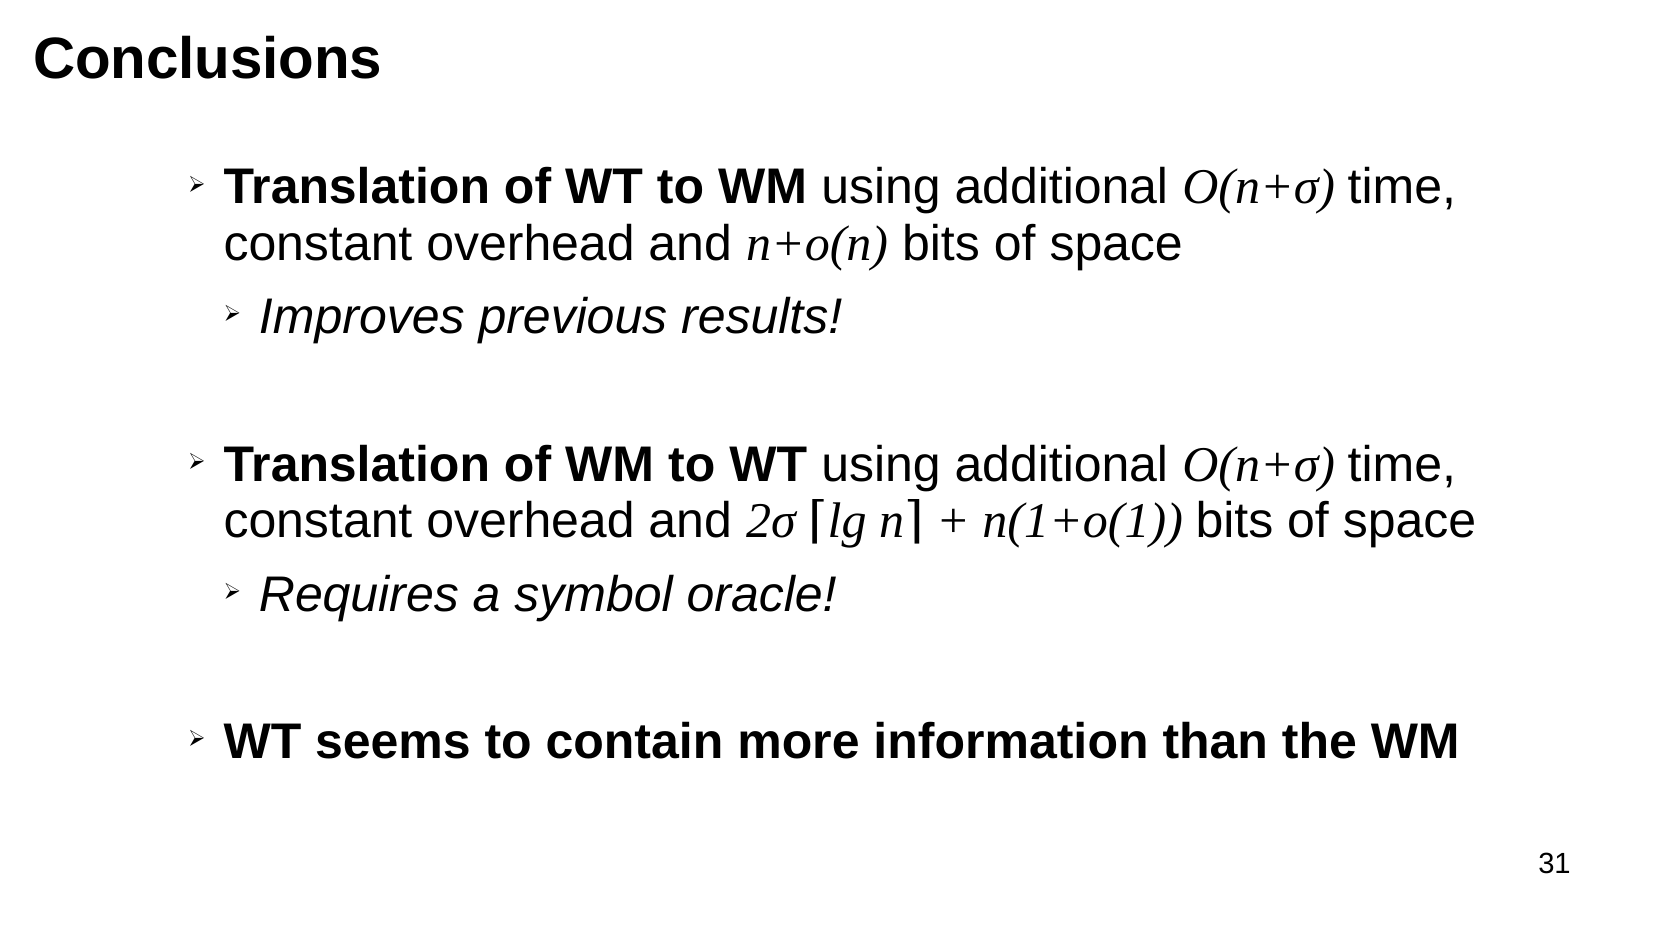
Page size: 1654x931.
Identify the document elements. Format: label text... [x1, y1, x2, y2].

text_box Conclusions [18, 17, 614, 163]
text_box Translation of WT to WM using additional O(n+σ) time, constant overhead and n+o(n) bits of space Improves previous results! Translation of WM to WT using additional O(n+σ) time, constant overhead and 2σ ⌈lg n⌉ + n(1+o(1)) bits of space Requires a symbol oracle! WT seems to contain more information than the WM [173, 151, 1481, 777]
